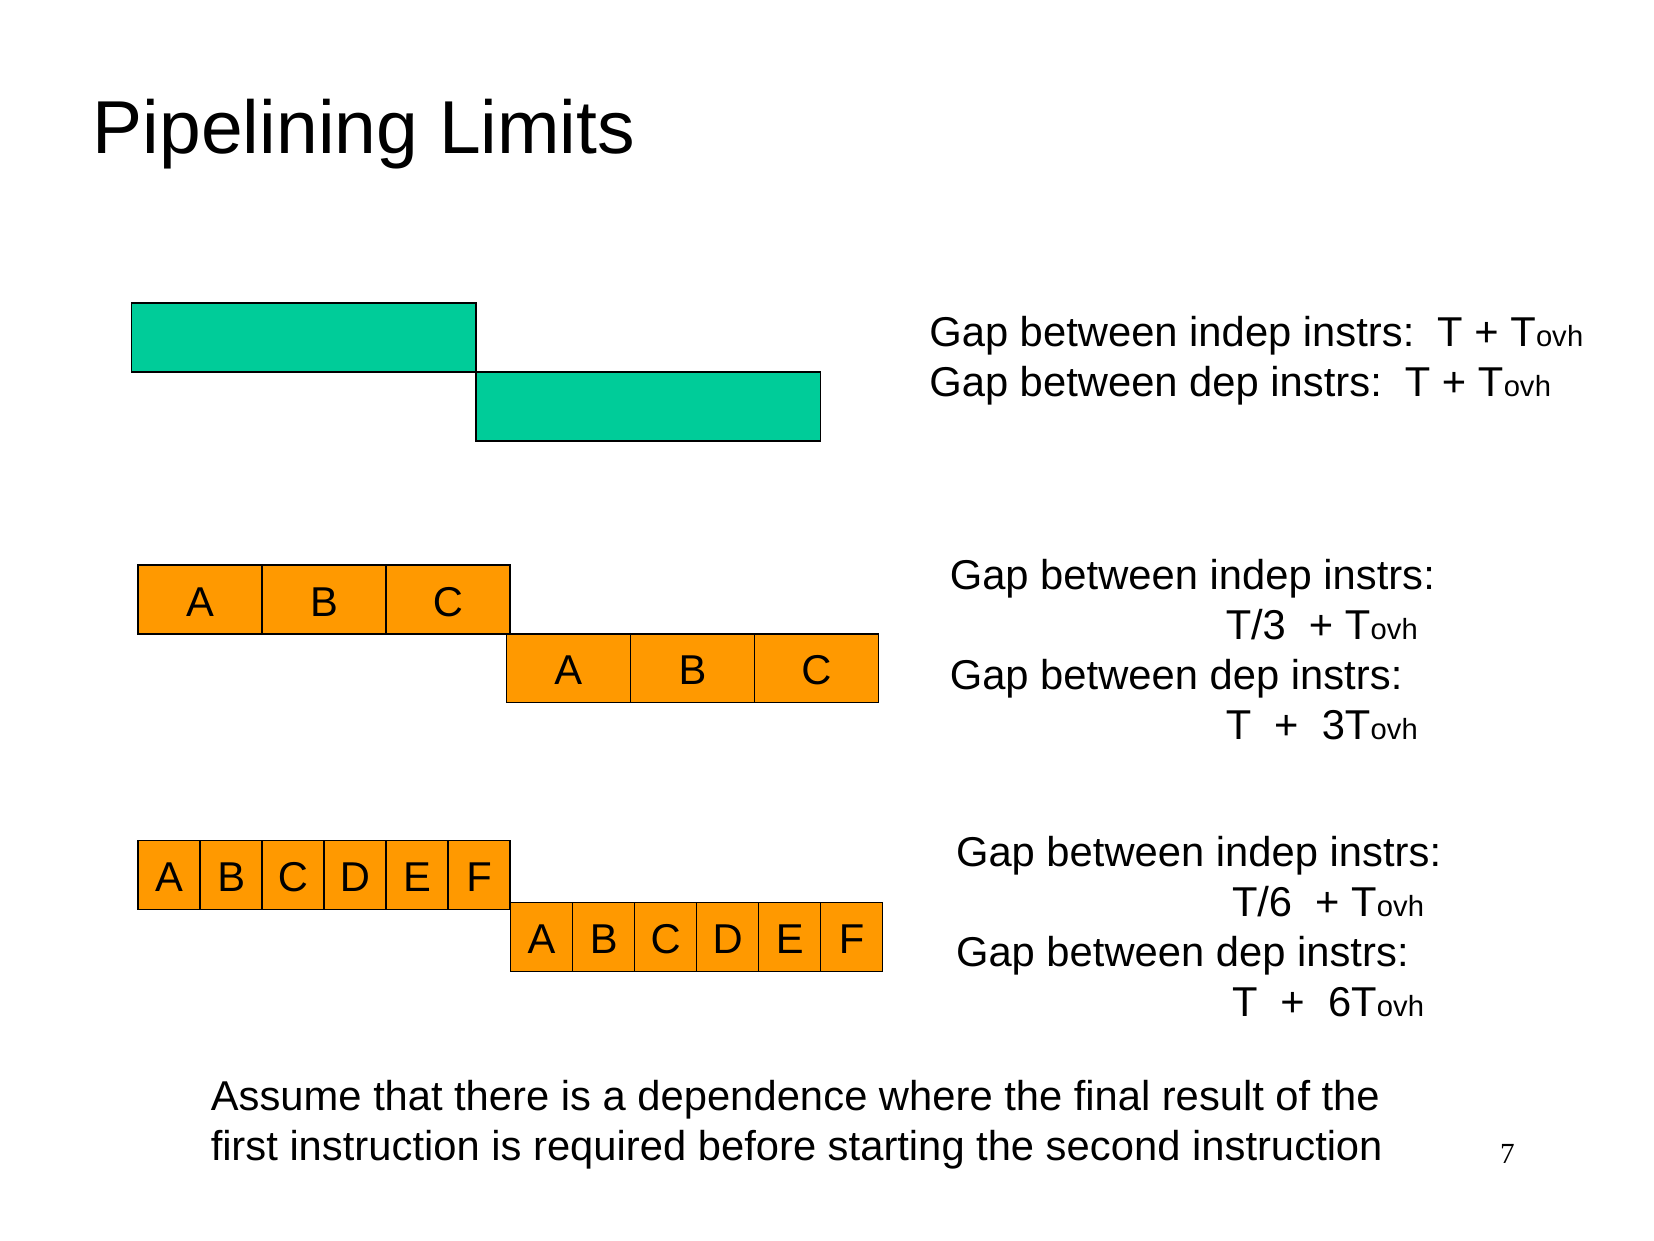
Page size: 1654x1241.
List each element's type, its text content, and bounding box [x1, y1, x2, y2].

text_box D [696, 902, 758, 972]
text_box Pipelining Limits [78, 71, 651, 177]
text_box D [324, 840, 385, 910]
text_box E [385, 840, 448, 910]
text_box E [758, 902, 820, 972]
text_box A [138, 564, 262, 634]
text_box F [820, 902, 883, 972]
text_box Gap between indep instrs: T + Tovh Gap between dep instrs: T + Tovh [914, 297, 1599, 413]
text_box A [506, 633, 630, 703]
text_box B [630, 633, 754, 703]
text_box B [200, 840, 261, 910]
text_box A [137, 840, 200, 910]
text_box <number> [1184, 1129, 1530, 1213]
text_box C [754, 633, 879, 703]
text_box Assume that there is a dependence where the final result of the first instruction is required before starting the second instruction [196, 1060, 1399, 1177]
text_box Gap between indep instrs: T/3 + Tovh Gap between dep instrs: T + 3Tovh [935, 540, 1462, 756]
text_box B [572, 902, 634, 972]
text_box C [634, 902, 696, 972]
text_box C [261, 840, 324, 910]
text_box B [262, 564, 386, 634]
text_box A [510, 902, 572, 972]
text_box C [386, 564, 511, 634]
text_box Gap between indep instrs: T/6 + Tovh Gap between dep instrs: T + 6Tovh [941, 817, 1468, 1033]
text_box F [448, 840, 511, 910]
text_box [476, 303, 821, 372]
